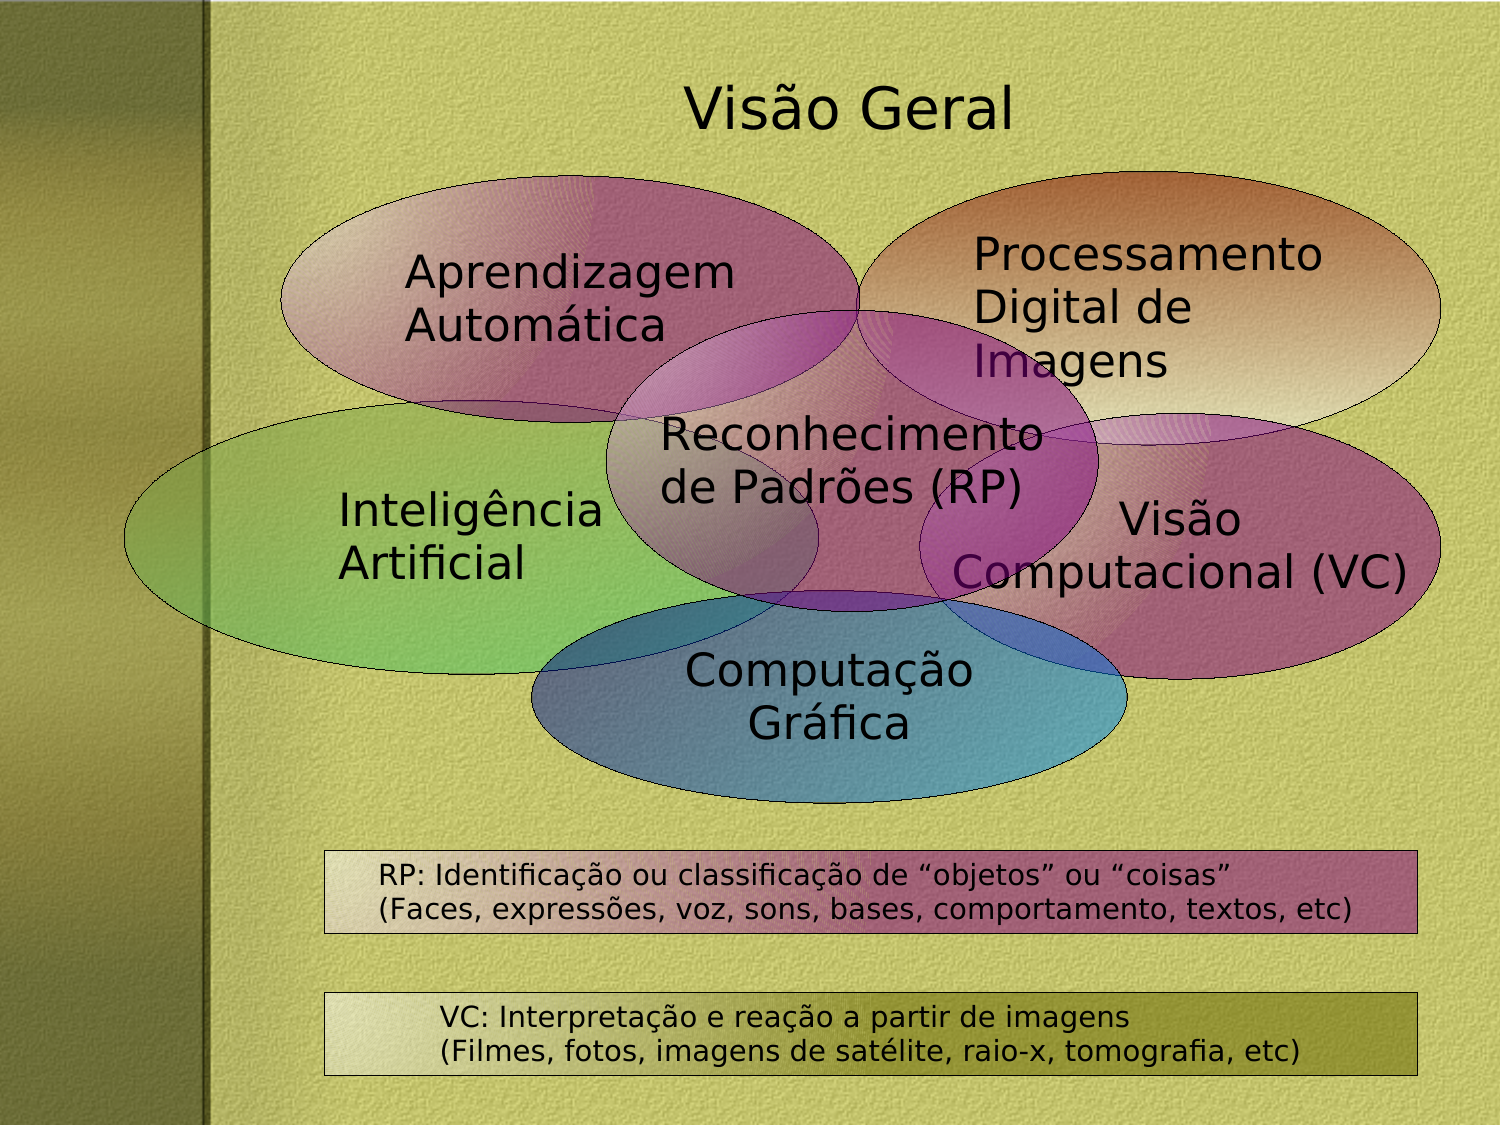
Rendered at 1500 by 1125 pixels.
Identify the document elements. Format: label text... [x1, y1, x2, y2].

text_box RP: Identificação ou classificação de “objetos” ou “coisas” (Faces, expressões, voz, sons, bases, comportamento, textos, etc) [324, 850, 1418, 934]
text_box Visão Computacional (VC) [952, 413, 1441, 680]
picture [0, 0, 1500, 1125]
text_box Processamento Digital de Imagens [859, 171, 1441, 427]
text_box VC: Interpretação e reação a partir de imagens (Filmes, fotos, imagens de satélite, raio-x, tomografia, etc) [324, 992, 1418, 1076]
text_box Computação Gráfica [531, 595, 1128, 804]
title Visão Geral [237, 15, 1463, 203]
text_box Reconhecimento de Padrões (RP) [606, 310, 1099, 612]
text_box Inteligência Artificial [124, 402, 737, 675]
text_box Aprendizagem Automática [280, 175, 860, 423]
